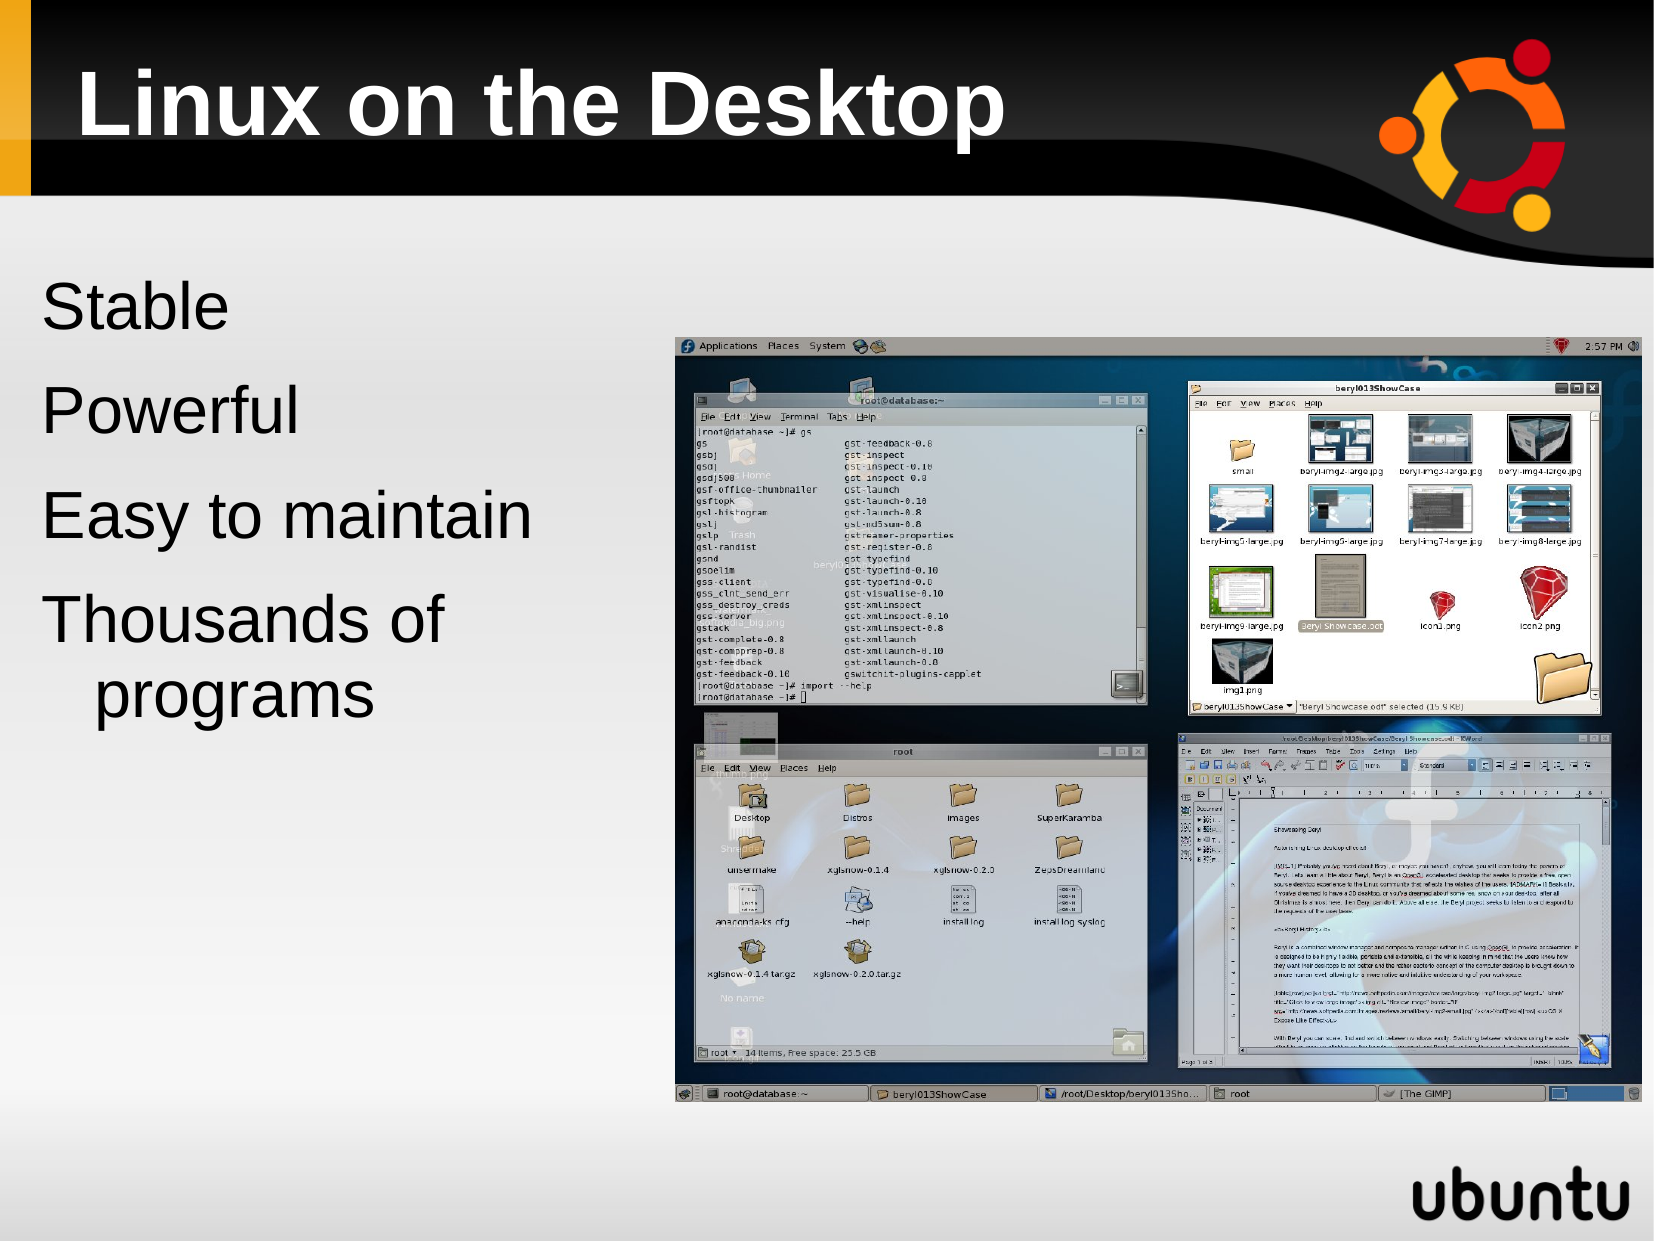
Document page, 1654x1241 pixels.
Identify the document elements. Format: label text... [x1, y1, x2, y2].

title Linux on the Desktop [76, 7, 1565, 200]
list Stable Powerful Easy to maintain Thousands of programs [23, 268, 676, 1088]
picture [0, 0, 1654, 1241]
